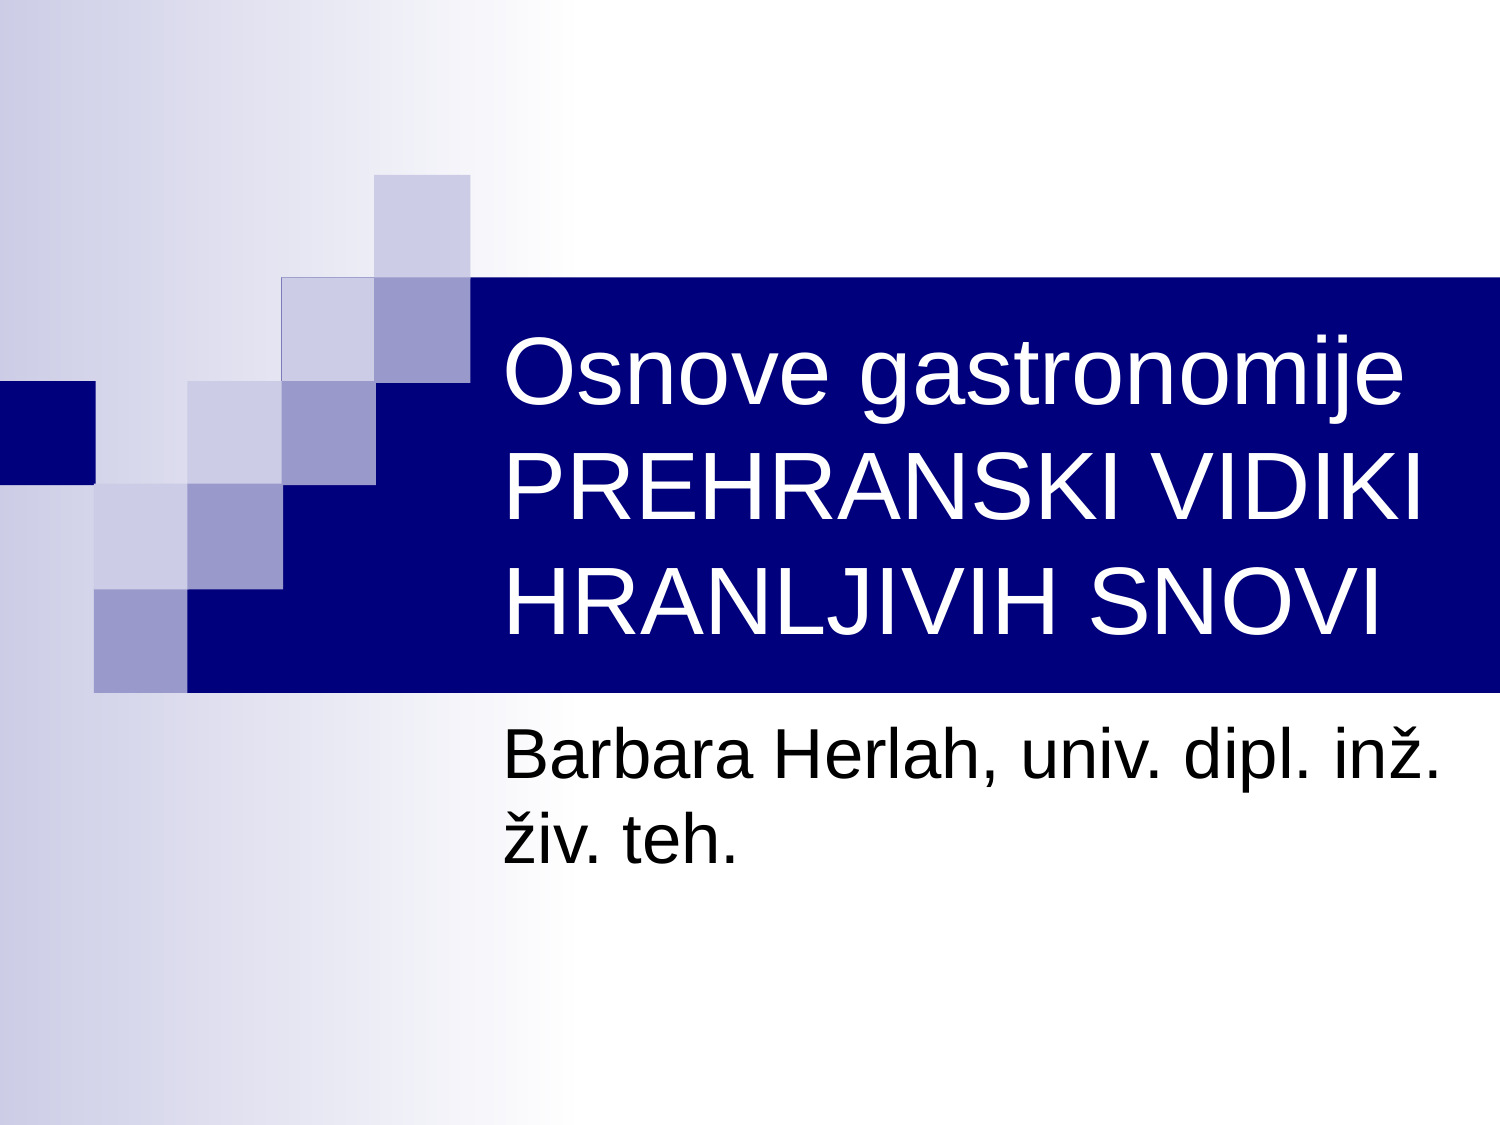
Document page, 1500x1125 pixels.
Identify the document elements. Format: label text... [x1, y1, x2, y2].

subtitle Barbara Herlah, univ. dipl. inž. živ. teh. [487, 699, 1476, 988]
title Osnove gastronomije PREHRANSKI VIDIKI HRANLJIVIH SNOVI [487, 299, 1476, 663]
